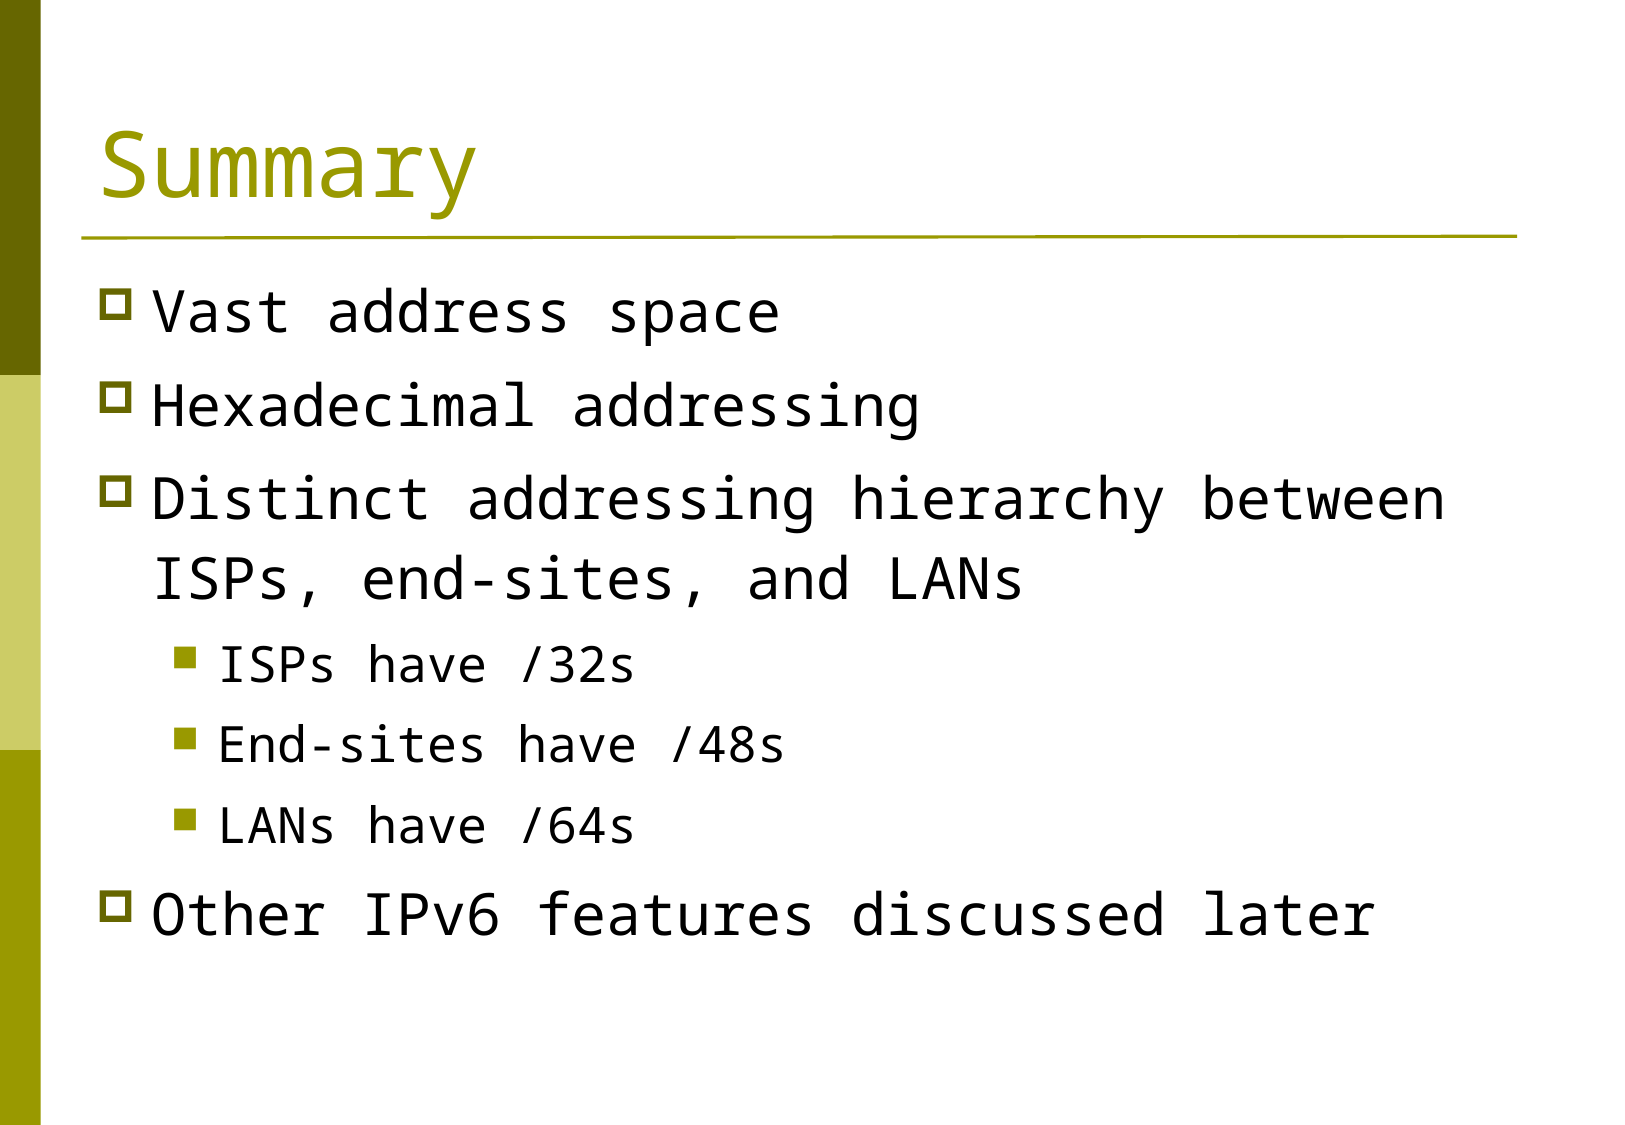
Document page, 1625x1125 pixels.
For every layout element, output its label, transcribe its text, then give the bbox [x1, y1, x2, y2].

title Summary [81, 45, 1544, 233]
list Vast address space Hexadecimal addressing Distinct addressing hierarchy between ISPs, end-sites, and LANs ISPs have /32s End-sites have /48s LANs have /64s Other IPv6 features discussed later [81, 262, 1544, 1006]
